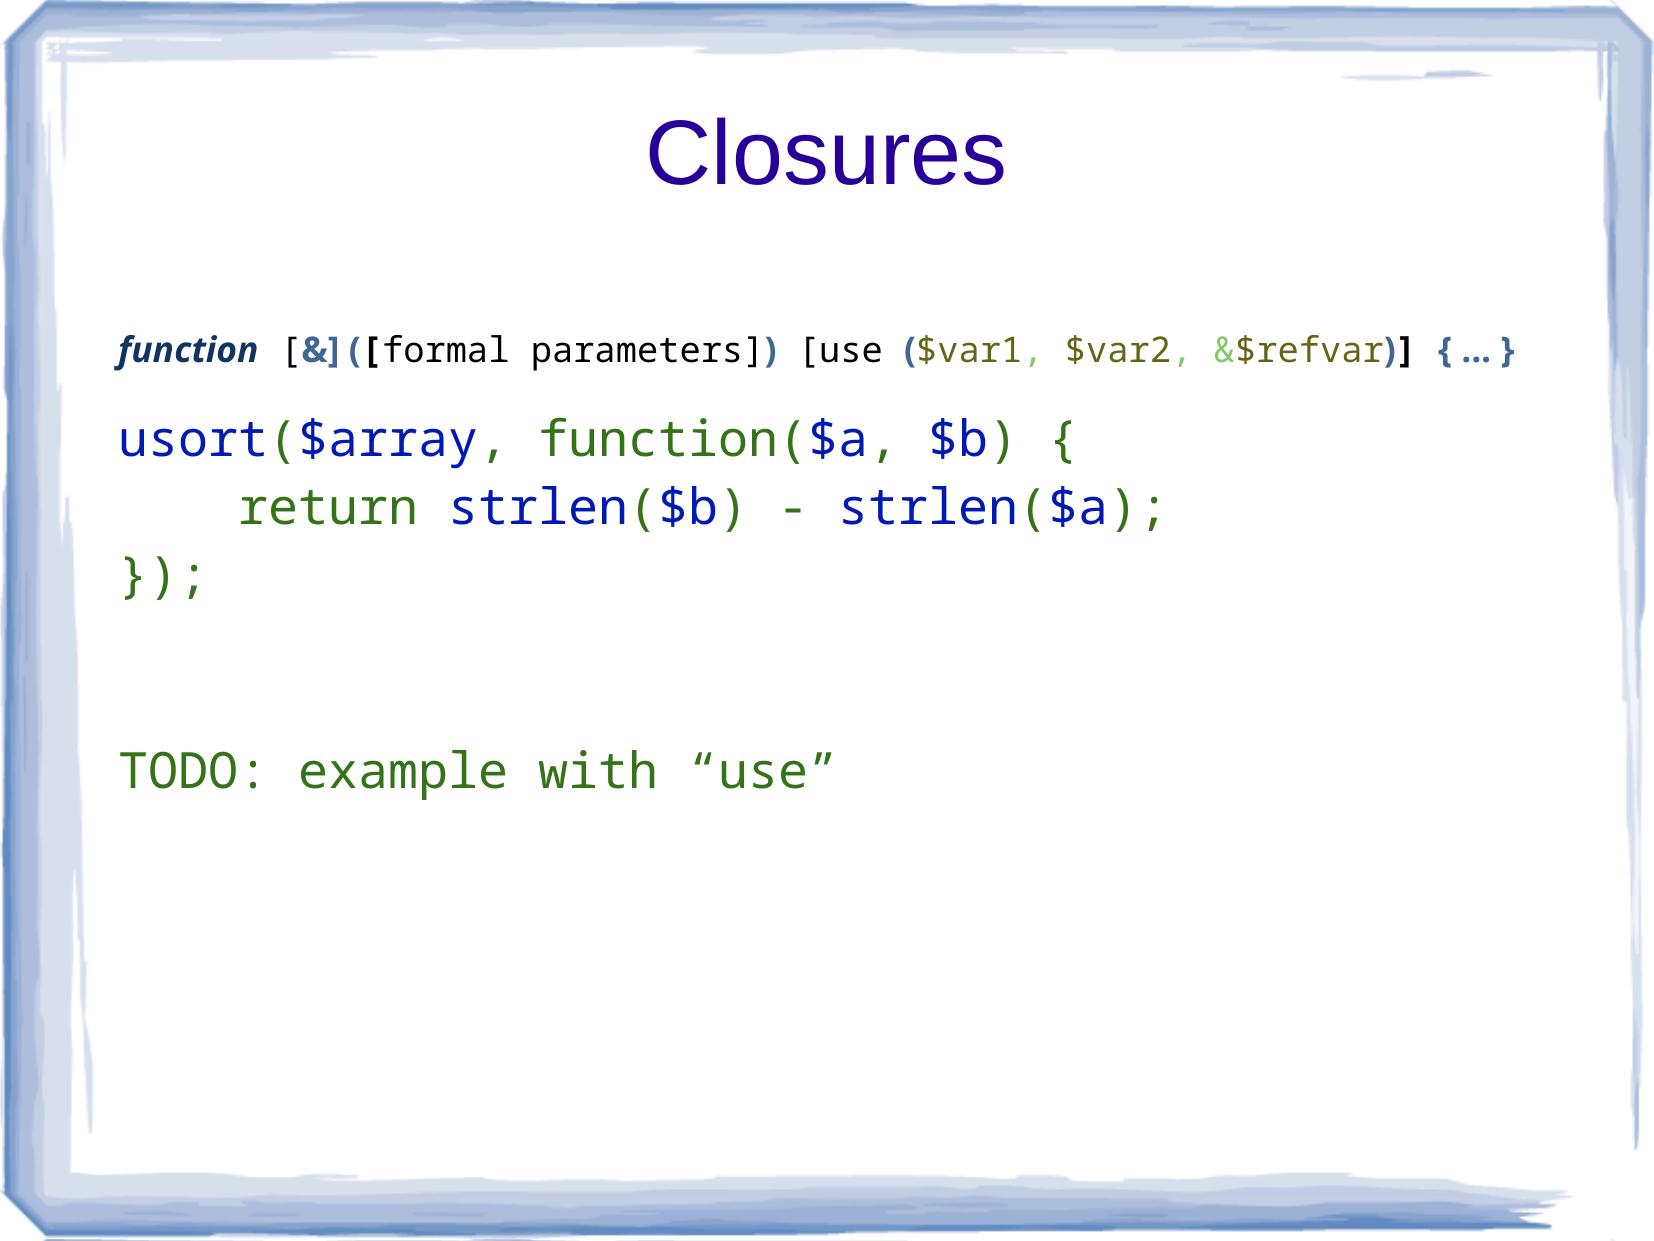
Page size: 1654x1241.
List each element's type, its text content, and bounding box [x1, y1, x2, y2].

picture [0, 0, 1654, 1241]
list function [&] ([formal parameters]) [use ($var1, $var2, &$refvar)] { ... } usort($array, function($a, $b) { return strlen($b) - strlen($a); }); TODO: example with “use” [118, 324, 1571, 1144]
title Closures [82, 49, 1571, 257]
